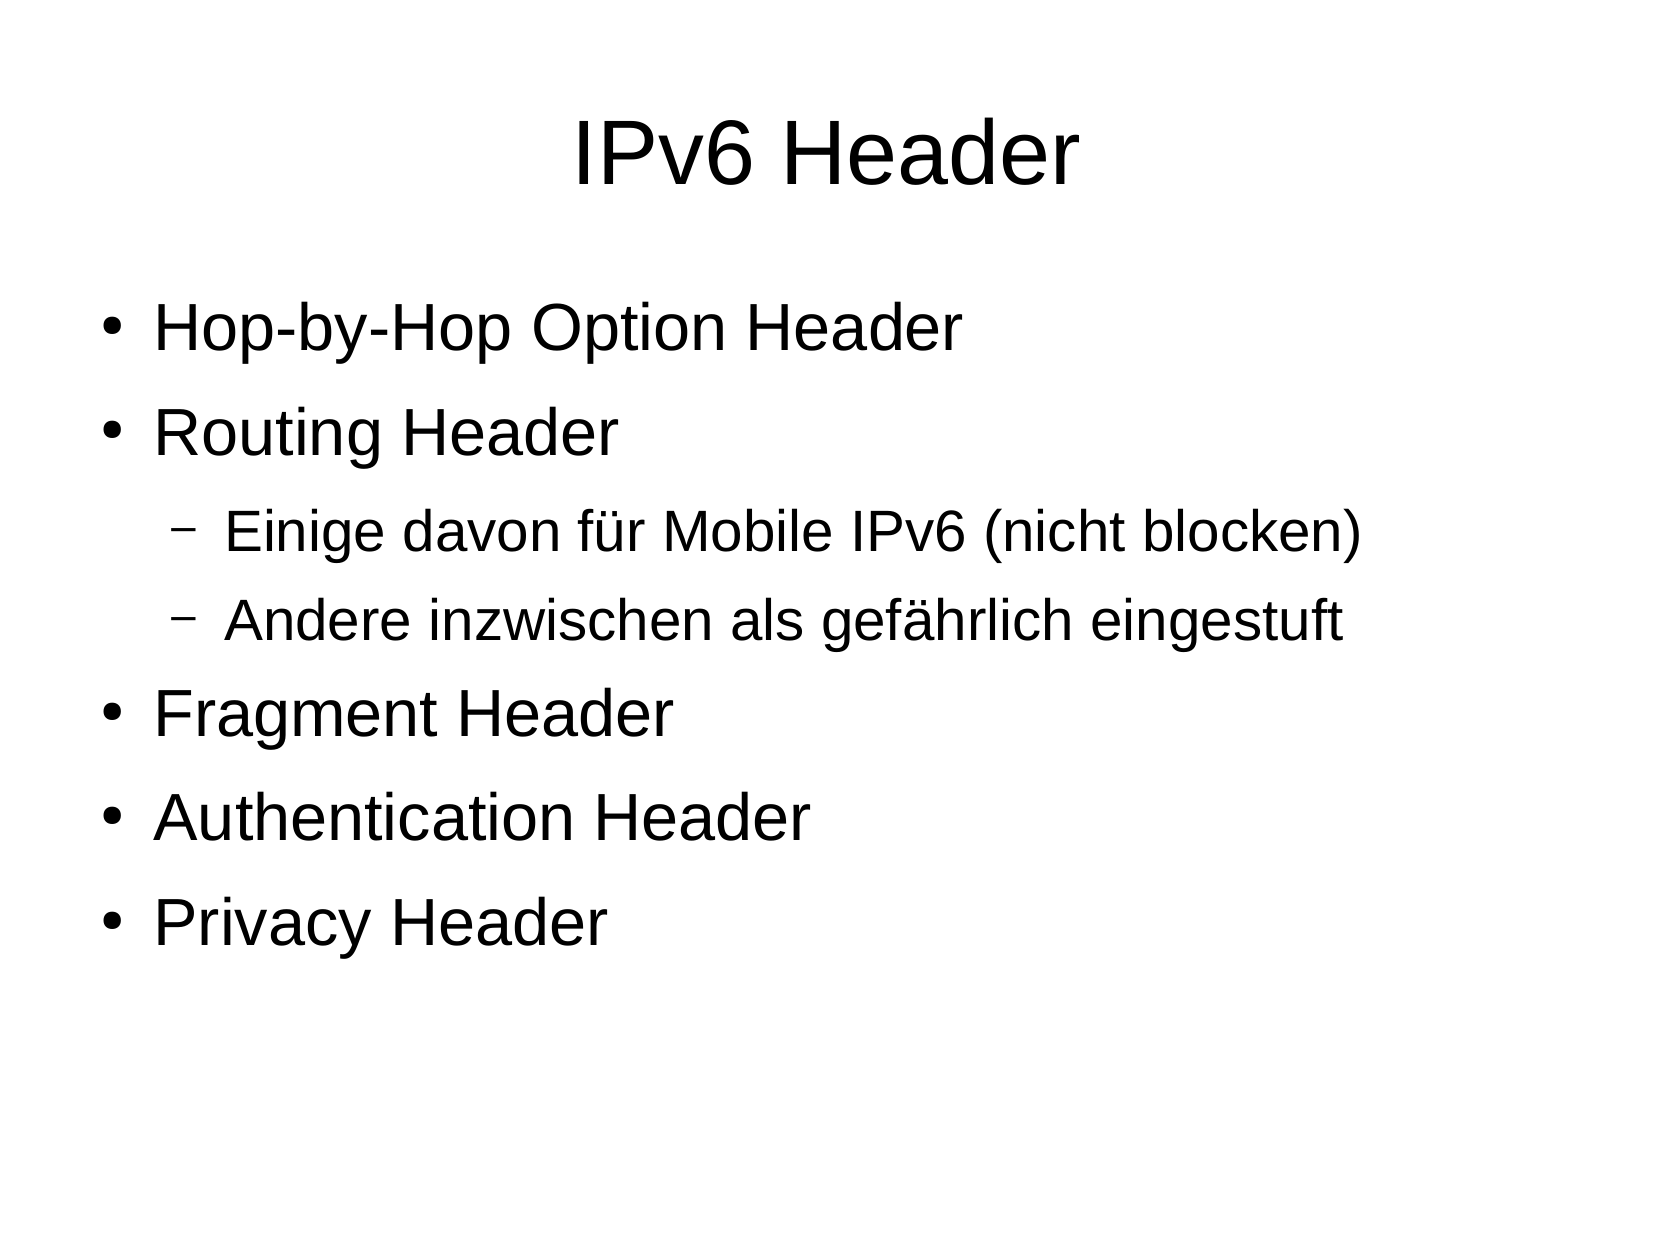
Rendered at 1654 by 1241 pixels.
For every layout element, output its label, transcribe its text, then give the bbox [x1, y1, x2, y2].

title IPv6 Header [82, 49, 1571, 257]
list Hop-by-Hop Option Header Routing Header Einige davon für Mobile IPv6 (nicht blocken) Andere inzwischen als gefährlich eingestuft Fragment Header Authentication Header Privacy Header [82, 290, 1571, 1010]
